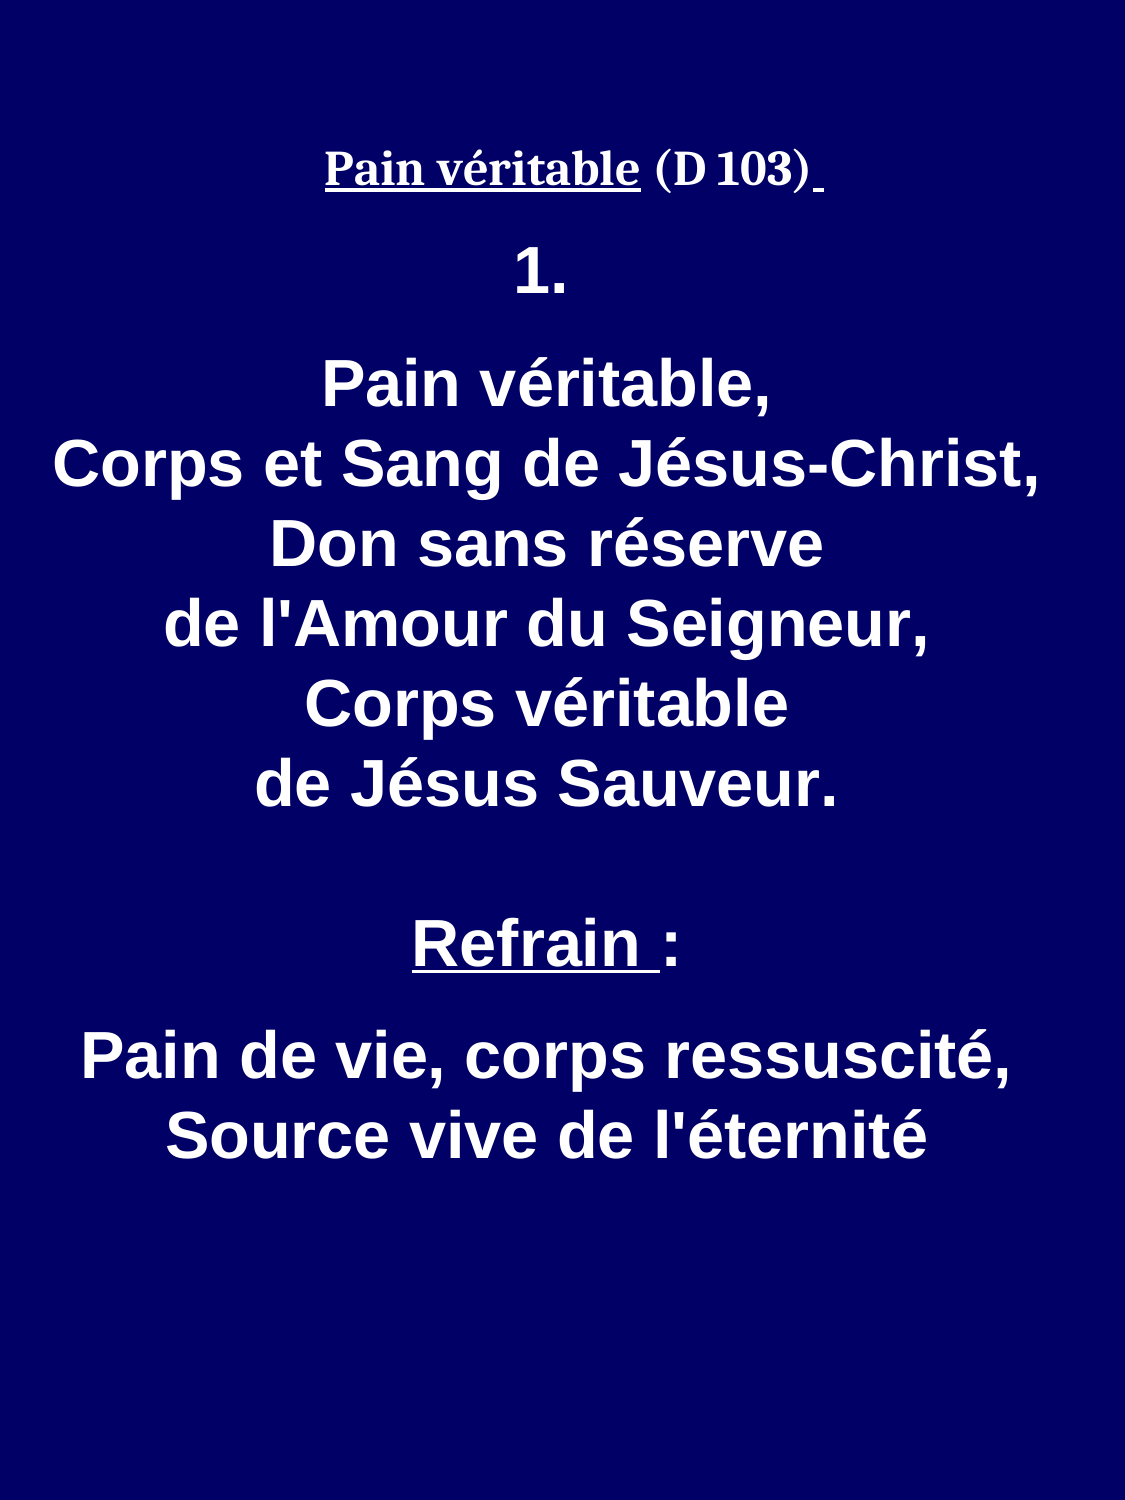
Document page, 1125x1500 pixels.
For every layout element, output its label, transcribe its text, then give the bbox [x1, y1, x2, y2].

text_box Pain véritable (D 103) 1. Pain véritable, Corps et Sang de Jésus-Christ, Don sans réserve de l'Amour du Seigneur, Corps véritable de Jésus Sauveur. Refrain : Pain de vie, corps ressuscité, Source vive de l'éternité [0, 127, 1125, 1180]
